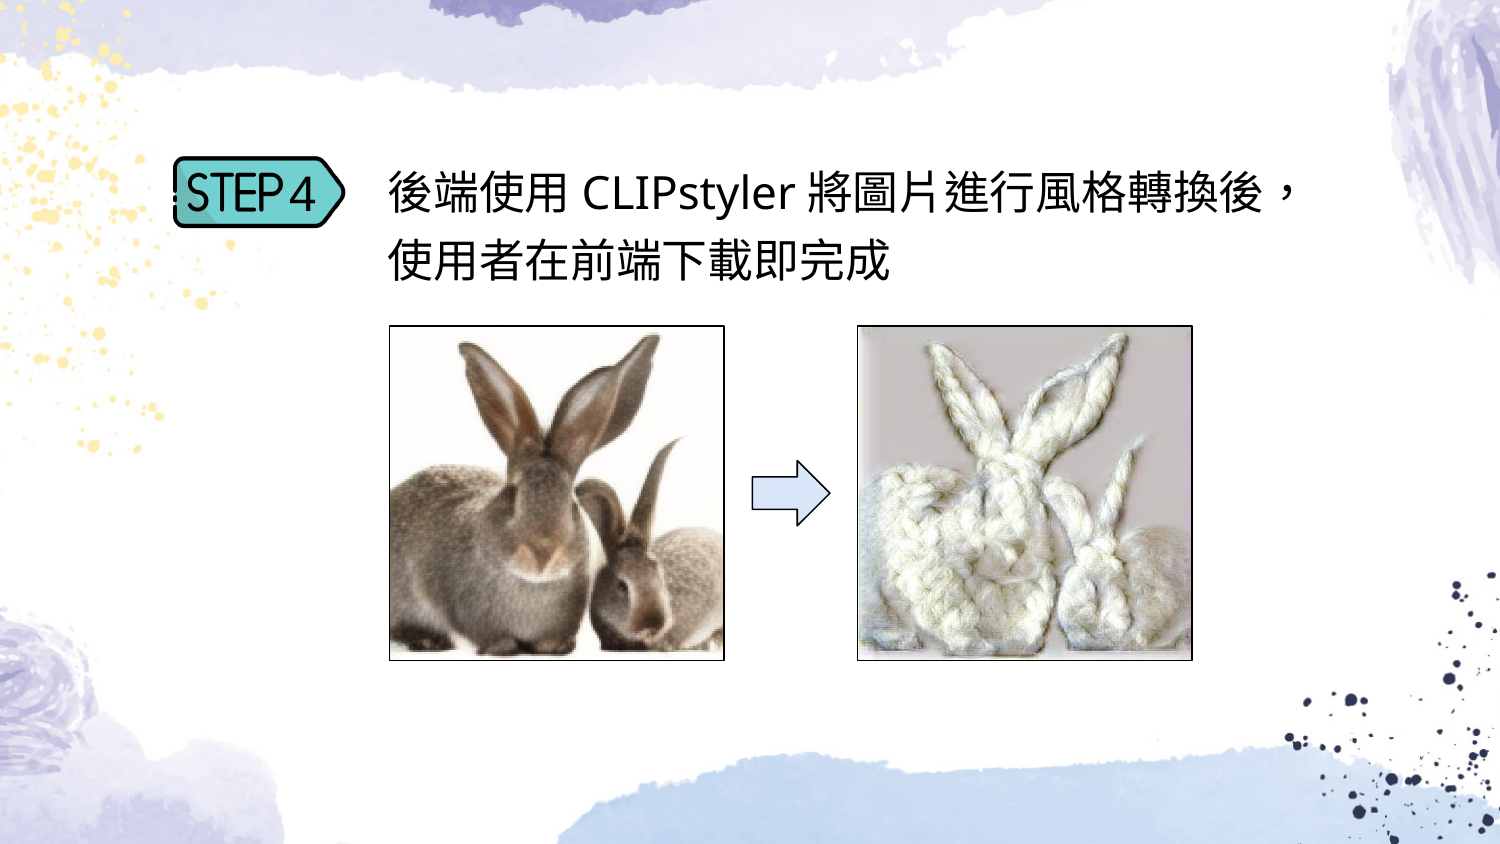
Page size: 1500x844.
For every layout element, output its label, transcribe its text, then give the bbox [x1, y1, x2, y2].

picture [858, 326, 1192, 660]
picture [390, 326, 724, 660]
text_box [752, 460, 830, 526]
text_box 使用者在前端下載即完成 [372, 224, 962, 295]
text_box 4 [273, 153, 344, 230]
text_box 後端使用CLIPstyler將圖片進行風格轉換後， [372, 156, 1395, 227]
picture [171, 104, 347, 280]
